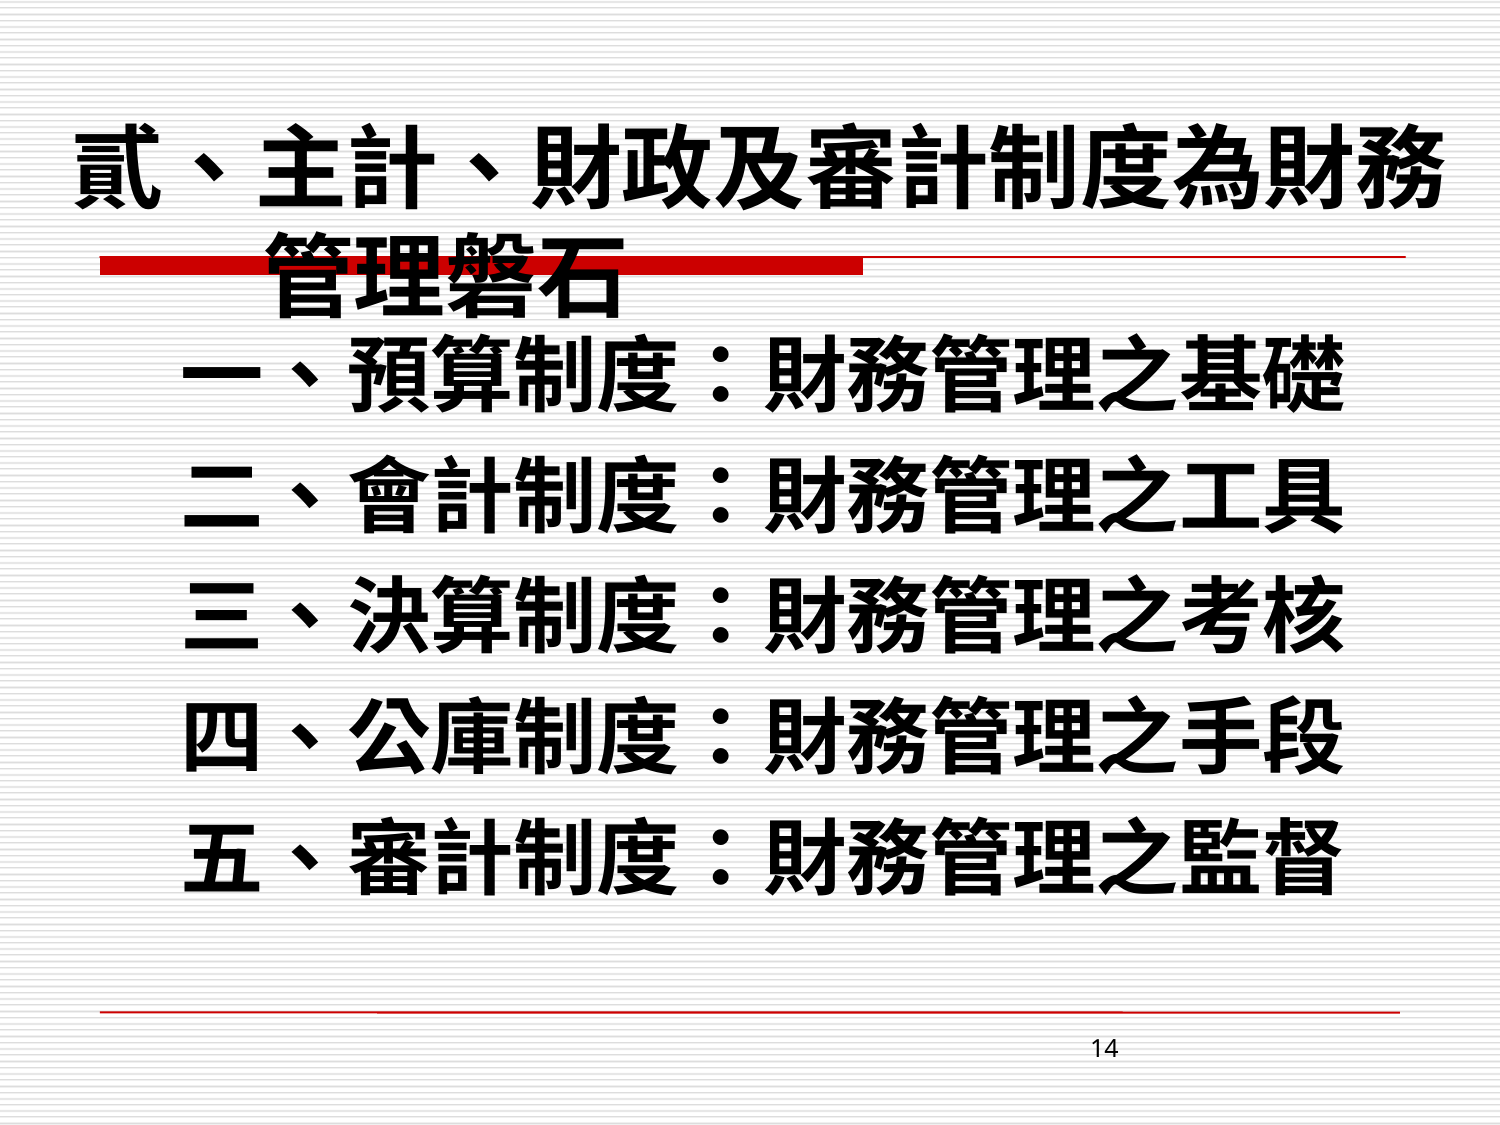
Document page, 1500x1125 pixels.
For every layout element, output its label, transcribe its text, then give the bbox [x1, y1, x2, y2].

list 一、預算制度：財務管理之基礎 二、會計制度：財務管理之工具 三、決算制度：財務管理之考核 四、公庫制度：財務管理之手段 五、審計制度：財務管理之監督 [88, 314, 1402, 988]
text_box [1074, 1024, 1400, 1103]
title 貳、主計、財政及審計制度為財務管理磐石 [41, 101, 1500, 256]
